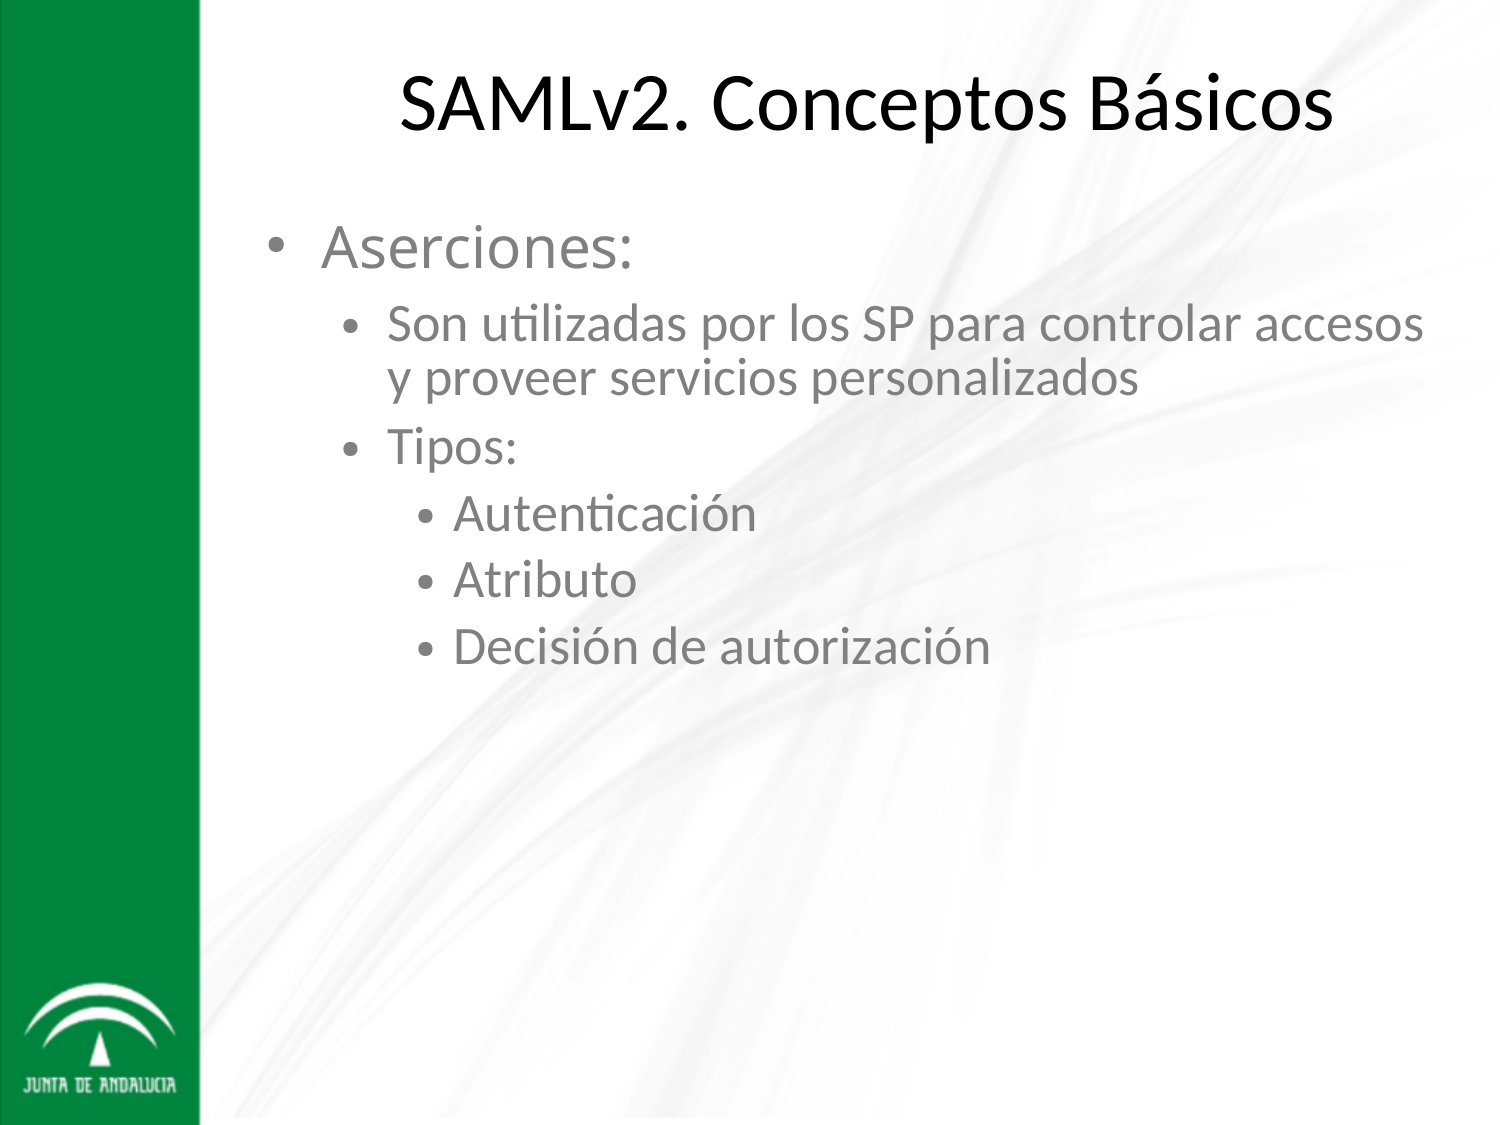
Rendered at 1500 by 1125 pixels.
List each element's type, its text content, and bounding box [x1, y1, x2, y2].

picture [0, 0, 1500, 1125]
title SAMLv2. Conceptos Básicos [193, 0, 1500, 227]
list Aserciones: Son utilizadas por los SP para controlar accesos y proveer servicios personalizados Tipos: Autenticación Atributo Decisión de autorización [265, 206, 1455, 1004]
